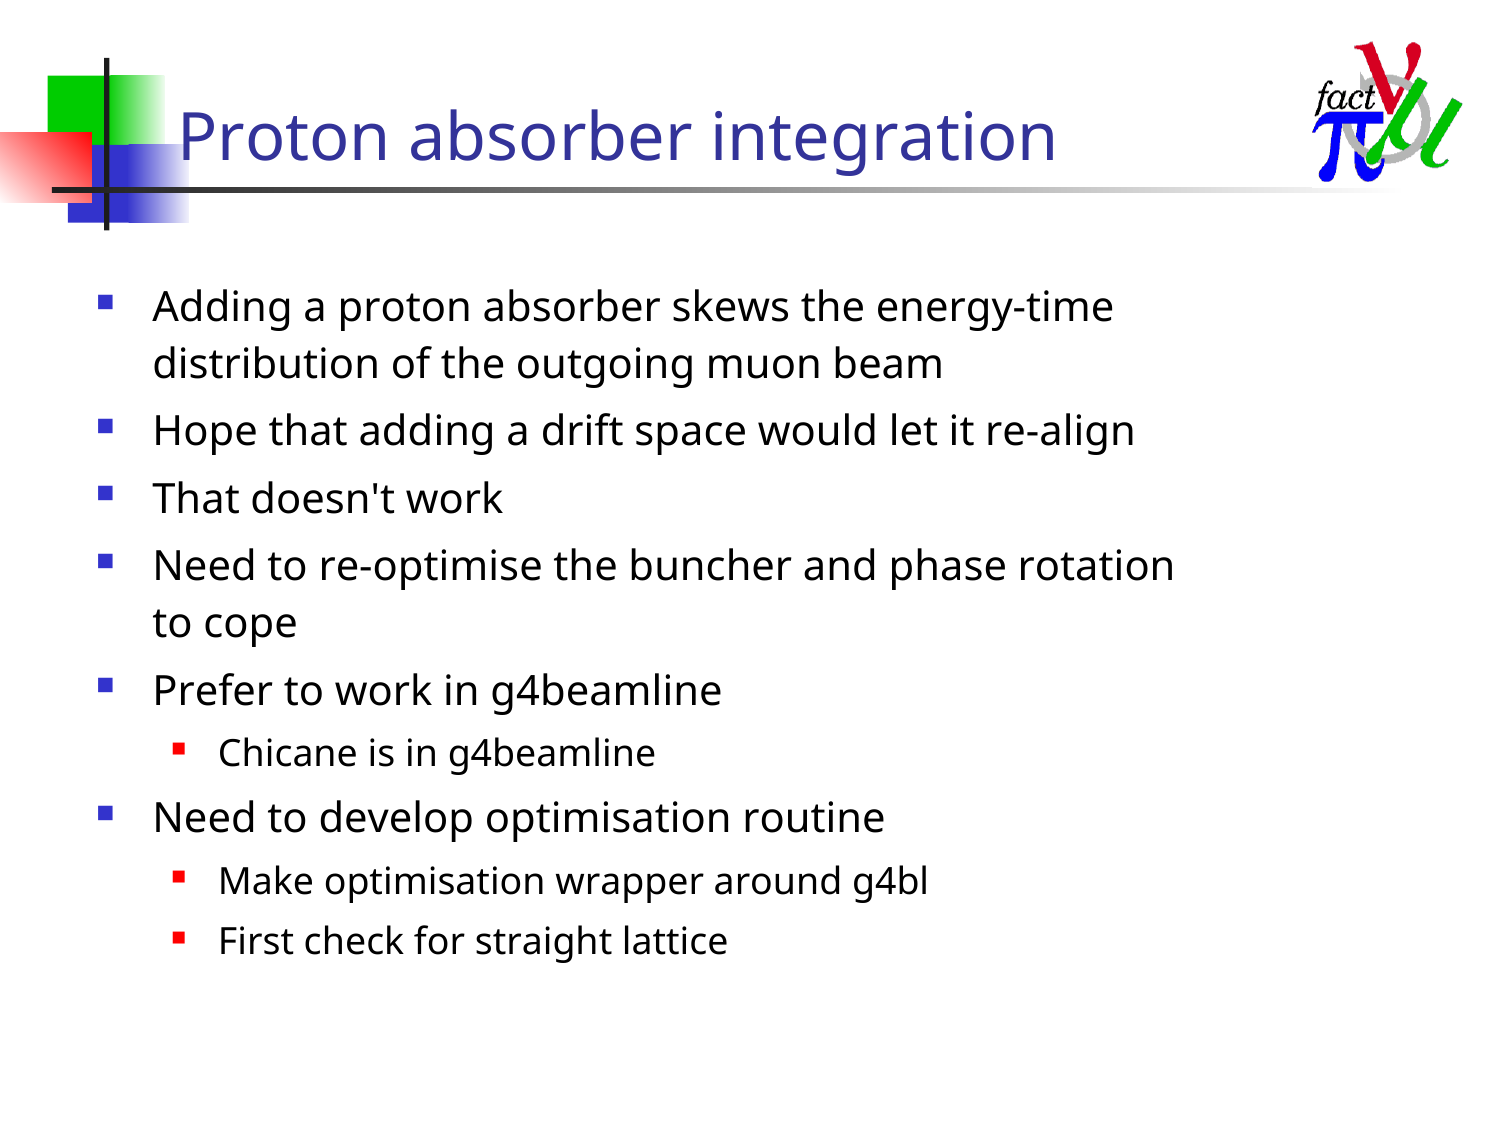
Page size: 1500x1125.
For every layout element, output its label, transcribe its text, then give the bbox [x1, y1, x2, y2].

picture [1441, 41, 1463, 188]
title Proton absorber integration [162, 0, 1441, 188]
list Adding a proton absorber skews the energy-time distribution of the outgoing muon beam Hope that adding a drift space would let it re-align That doesn't work Need to re-optimise the buncher and phase rotation to cope Prefer to work in g4beamline Chicane is in g4beamline Need to develop optimisation routine Make optimisation wrapper around g4bl First check for straight lattice [81, 269, 1228, 863]
